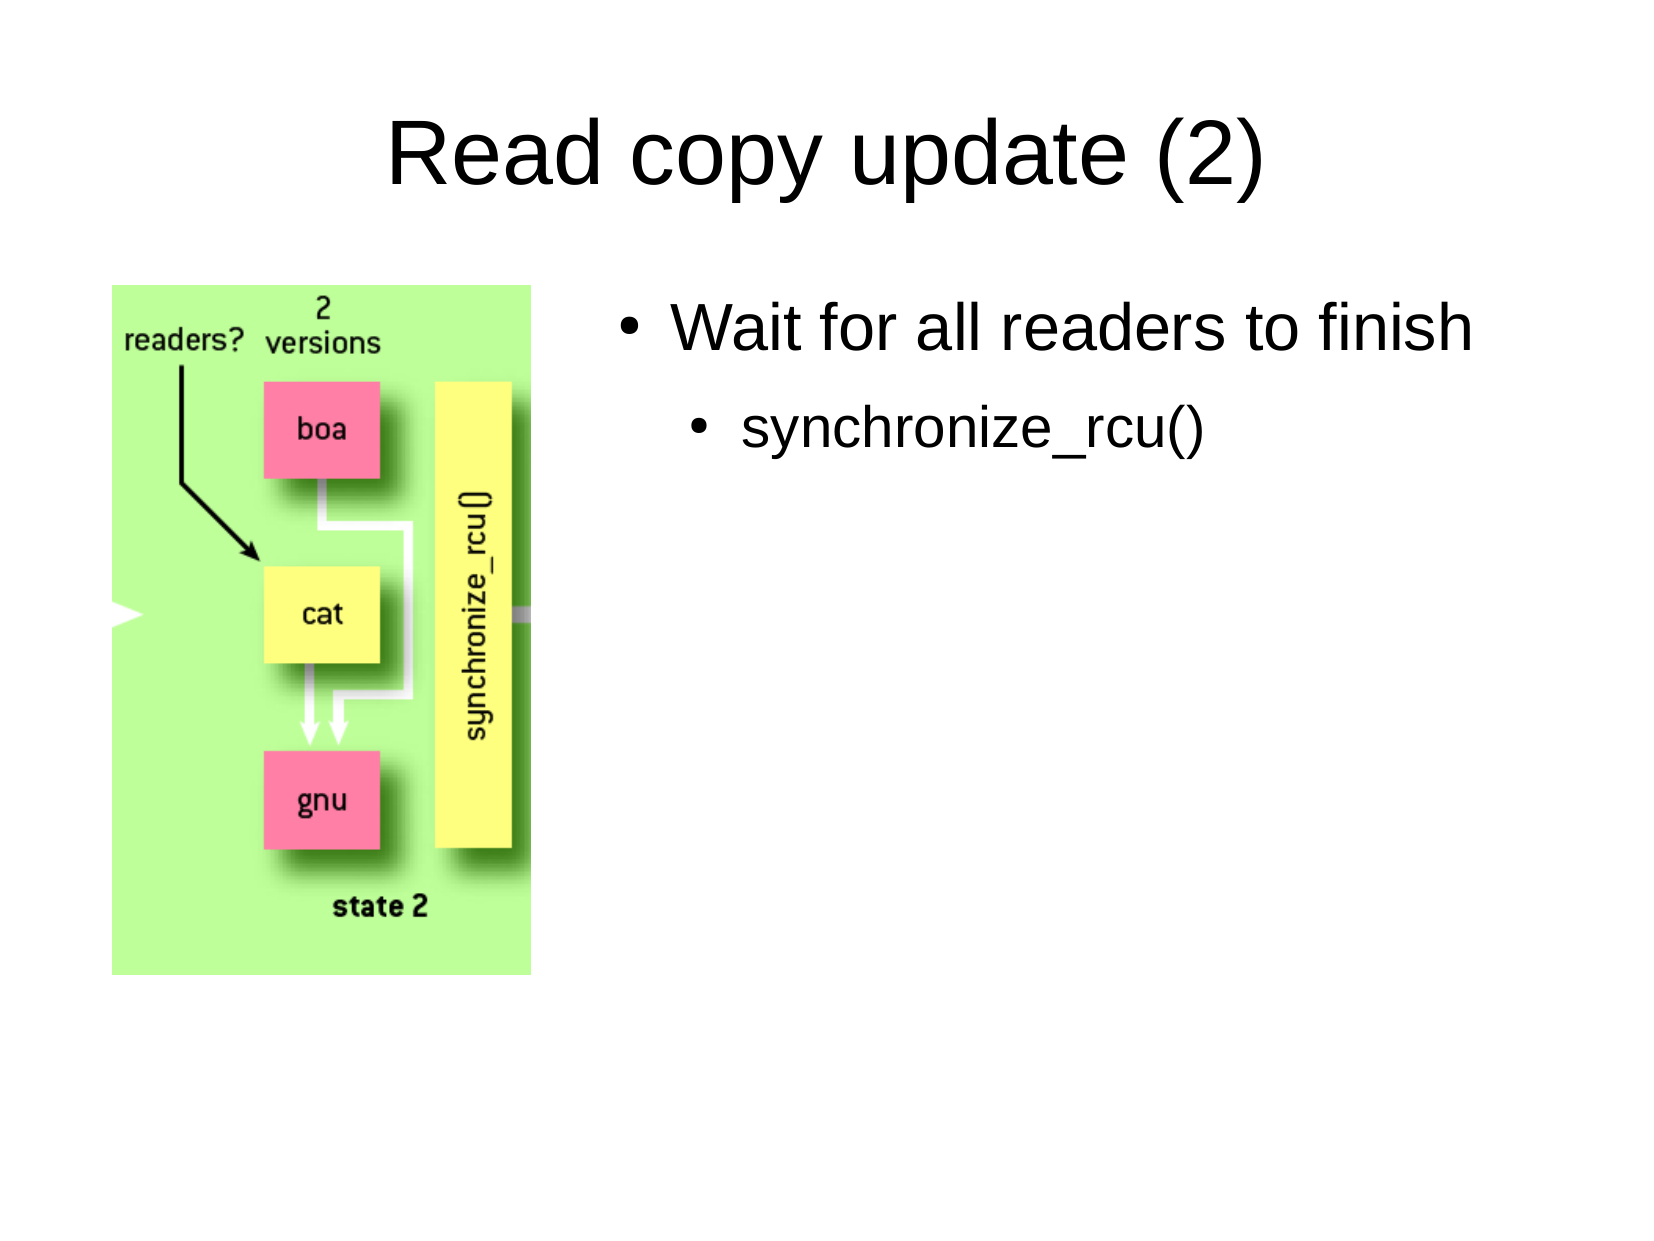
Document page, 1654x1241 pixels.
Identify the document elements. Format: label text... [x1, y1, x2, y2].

picture [112, 285, 531, 976]
list Wait for all readers to finish synchronize_rcu() [600, 290, 1572, 1010]
title Read copy update (2) [82, 49, 1571, 257]
